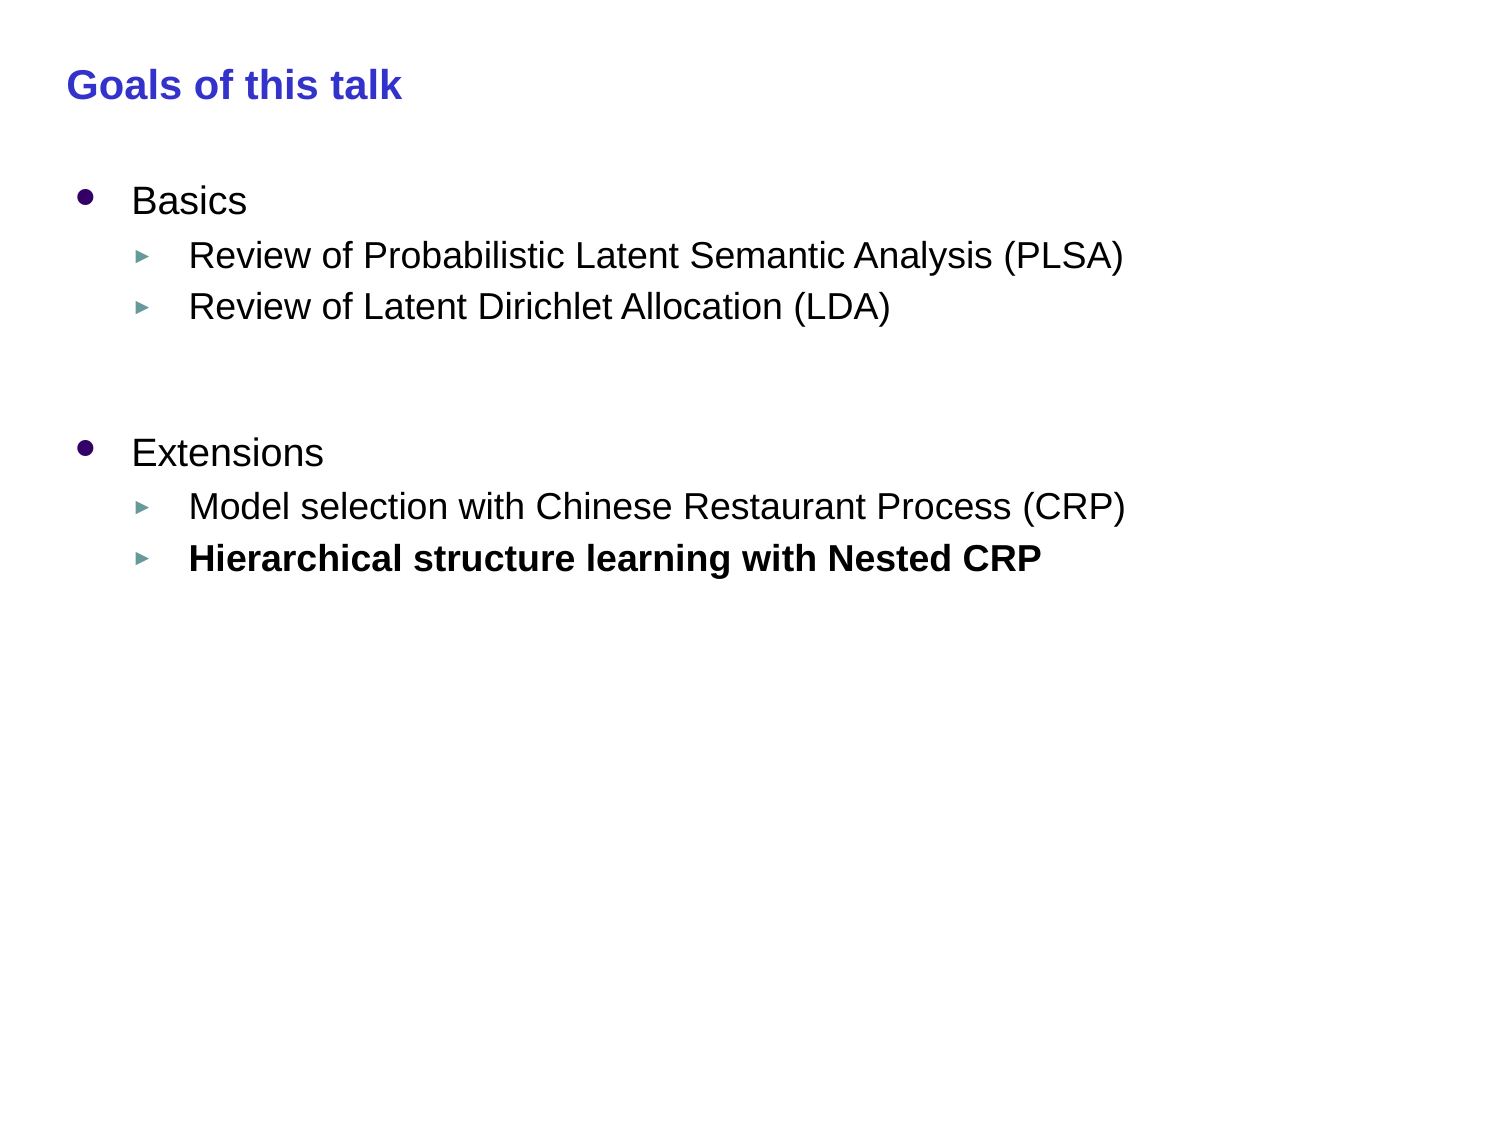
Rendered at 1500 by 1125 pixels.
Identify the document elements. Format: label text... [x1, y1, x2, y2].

list Basics Review of Probabilistic Latent Semantic Analysis (PLSA) Review of Latent Dirichlet Allocation (LDA) Extensions Model selection with Chinese Restaurant Process (CRP) Hierarchical structure learning with Nested CRP [75, 178, 1425, 971]
title Goals of this talk [51, 46, 1459, 123]
